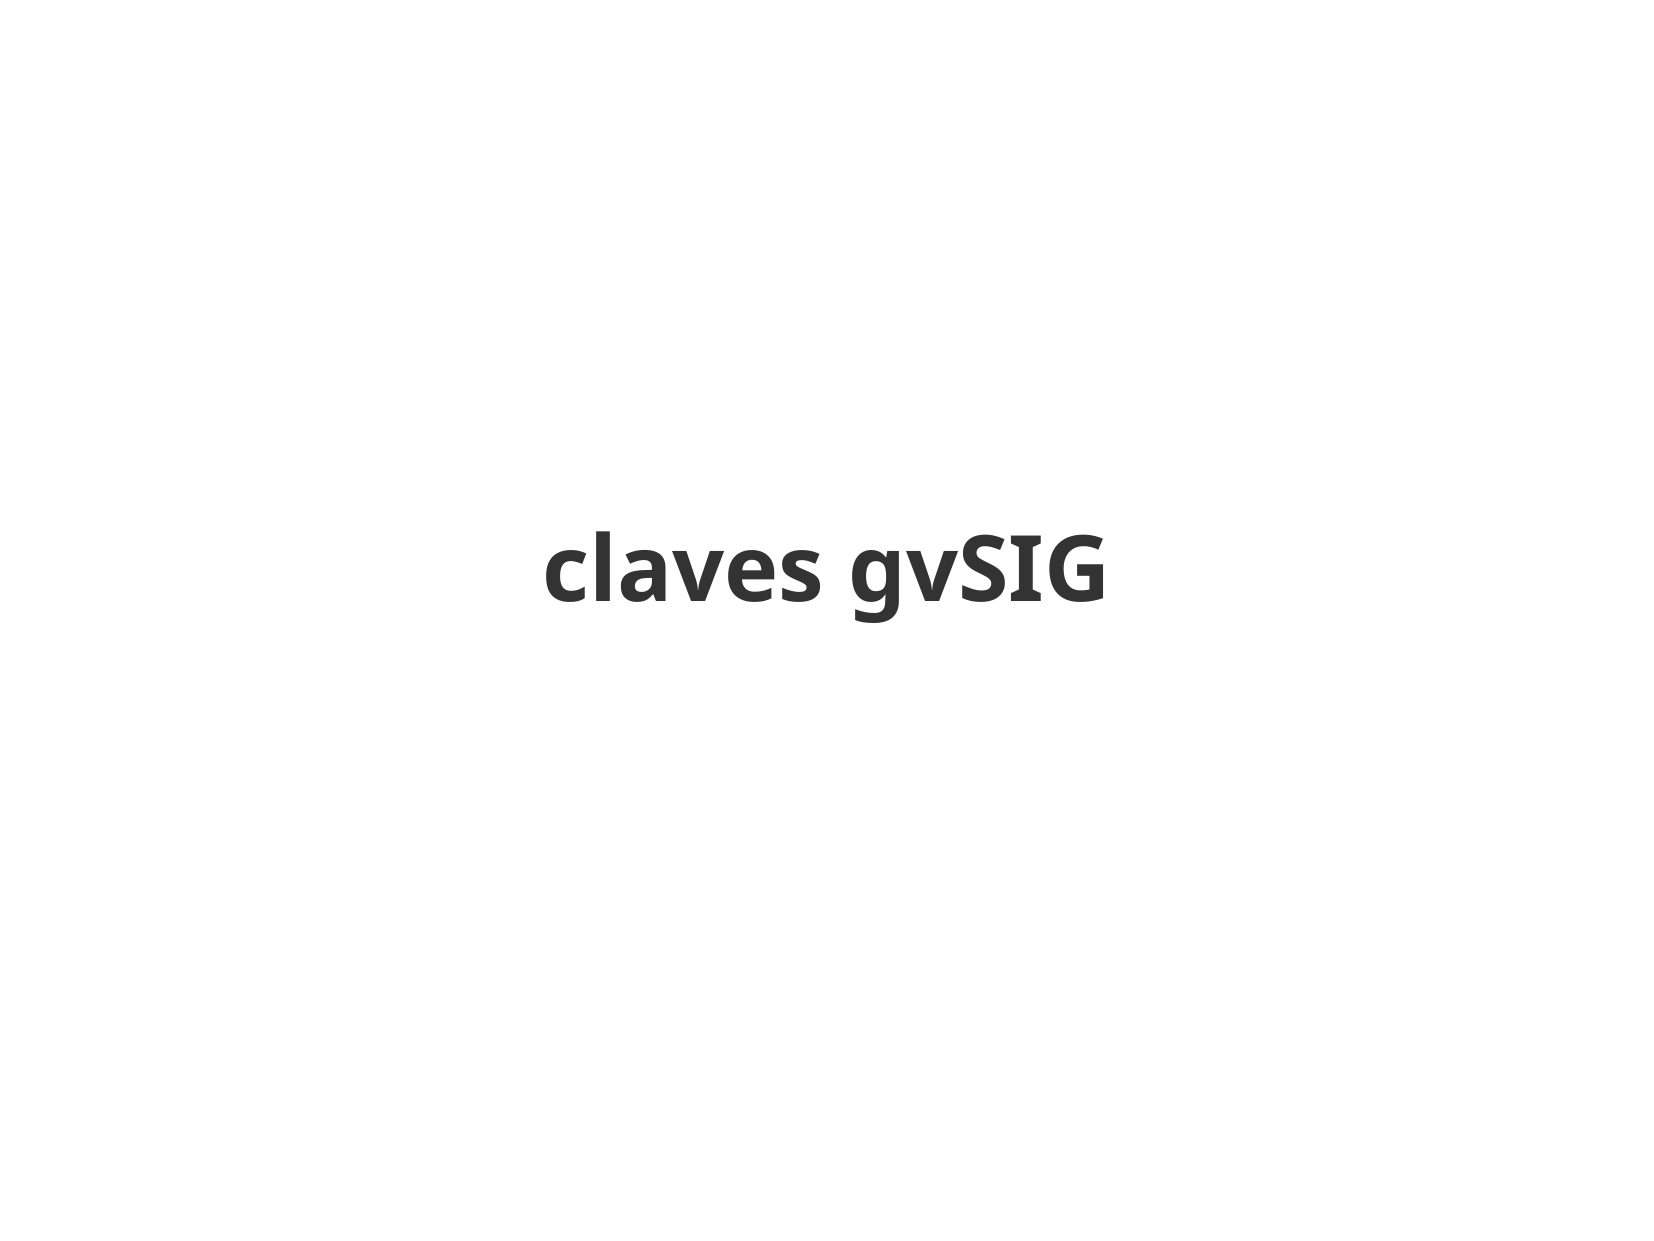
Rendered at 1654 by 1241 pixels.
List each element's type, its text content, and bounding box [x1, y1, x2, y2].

title claves gvSIG [82, 462, 1571, 670]
